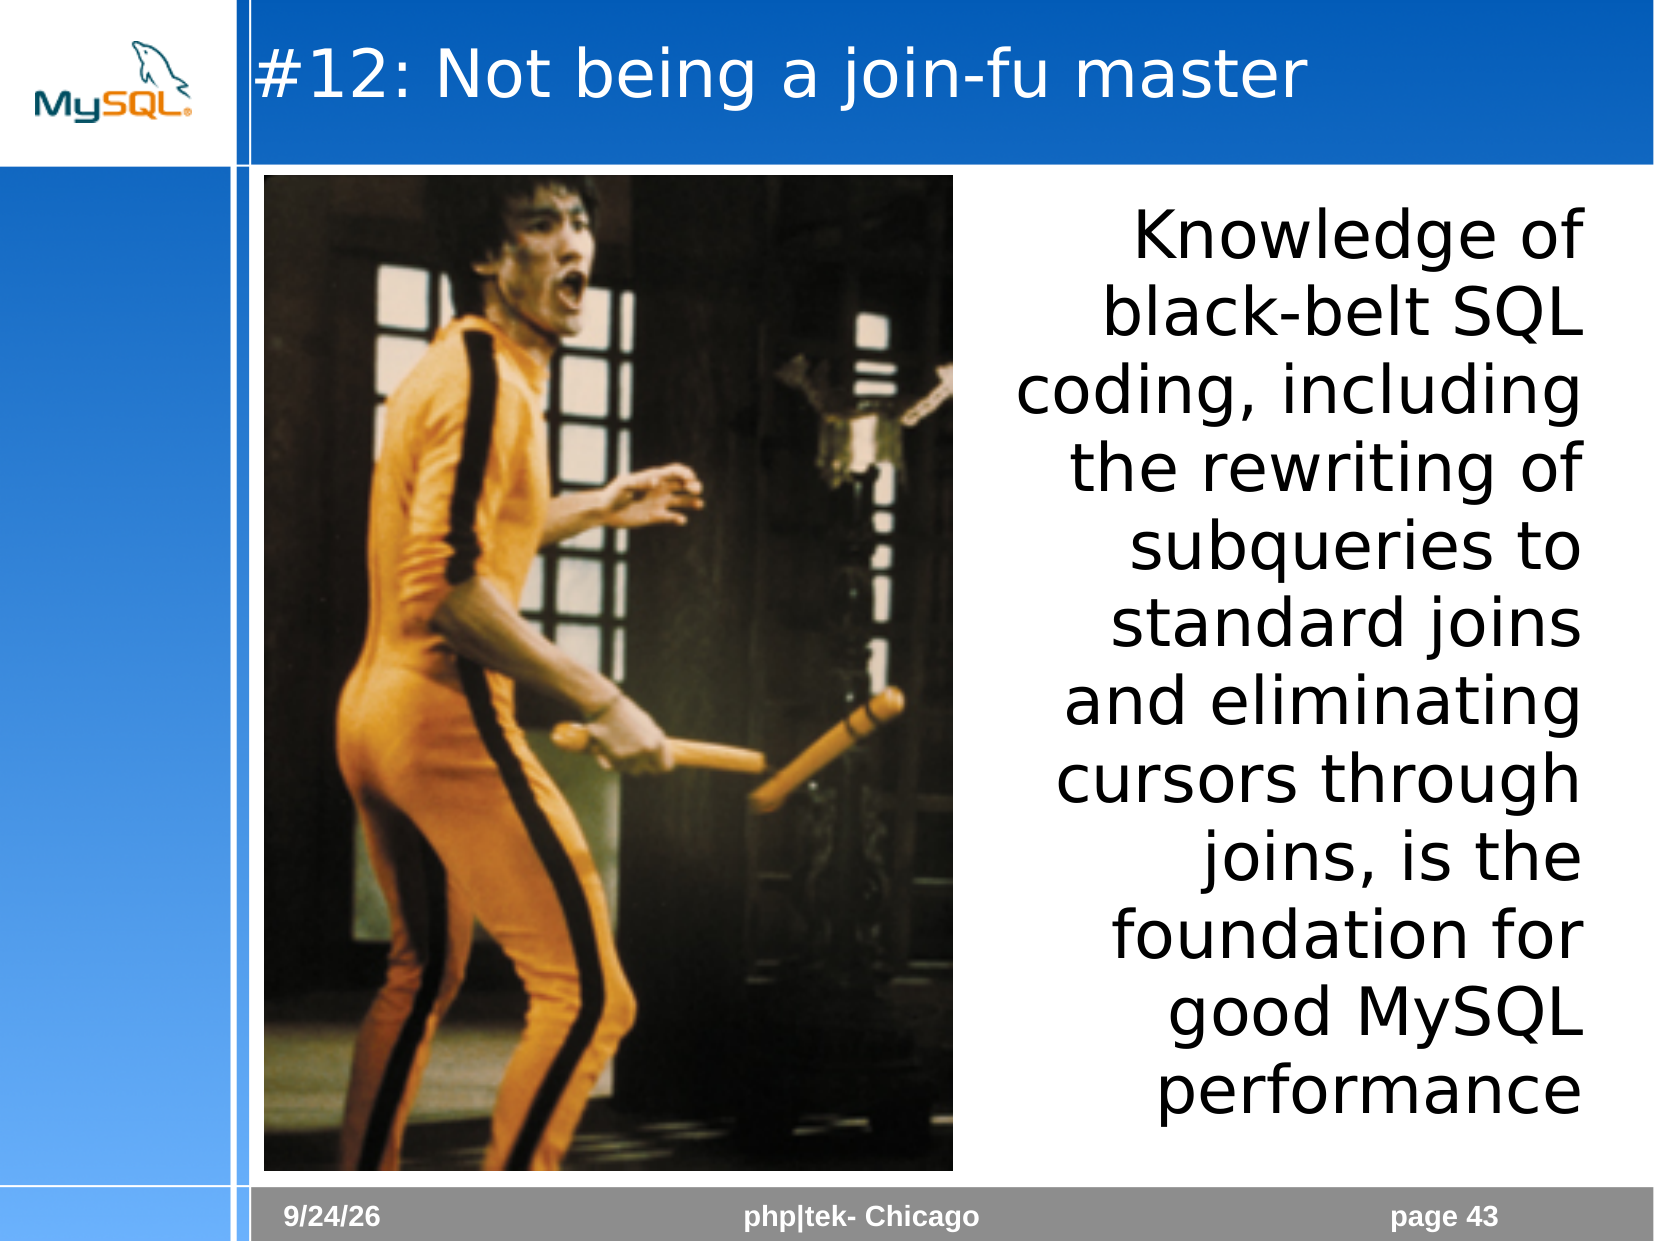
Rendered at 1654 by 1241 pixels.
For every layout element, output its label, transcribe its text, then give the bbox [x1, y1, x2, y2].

picture [0, 0, 1654, 1241]
list Knowledge of black-belt SQL coding, including the rewriting of subqueries to standard joins and eliminating cursors through joins, is the foundation for good MySQL performance [968, 196, 1585, 1130]
title #12: Not being a join-fu master [250, 11, 1600, 137]
picture [35, 41, 192, 123]
